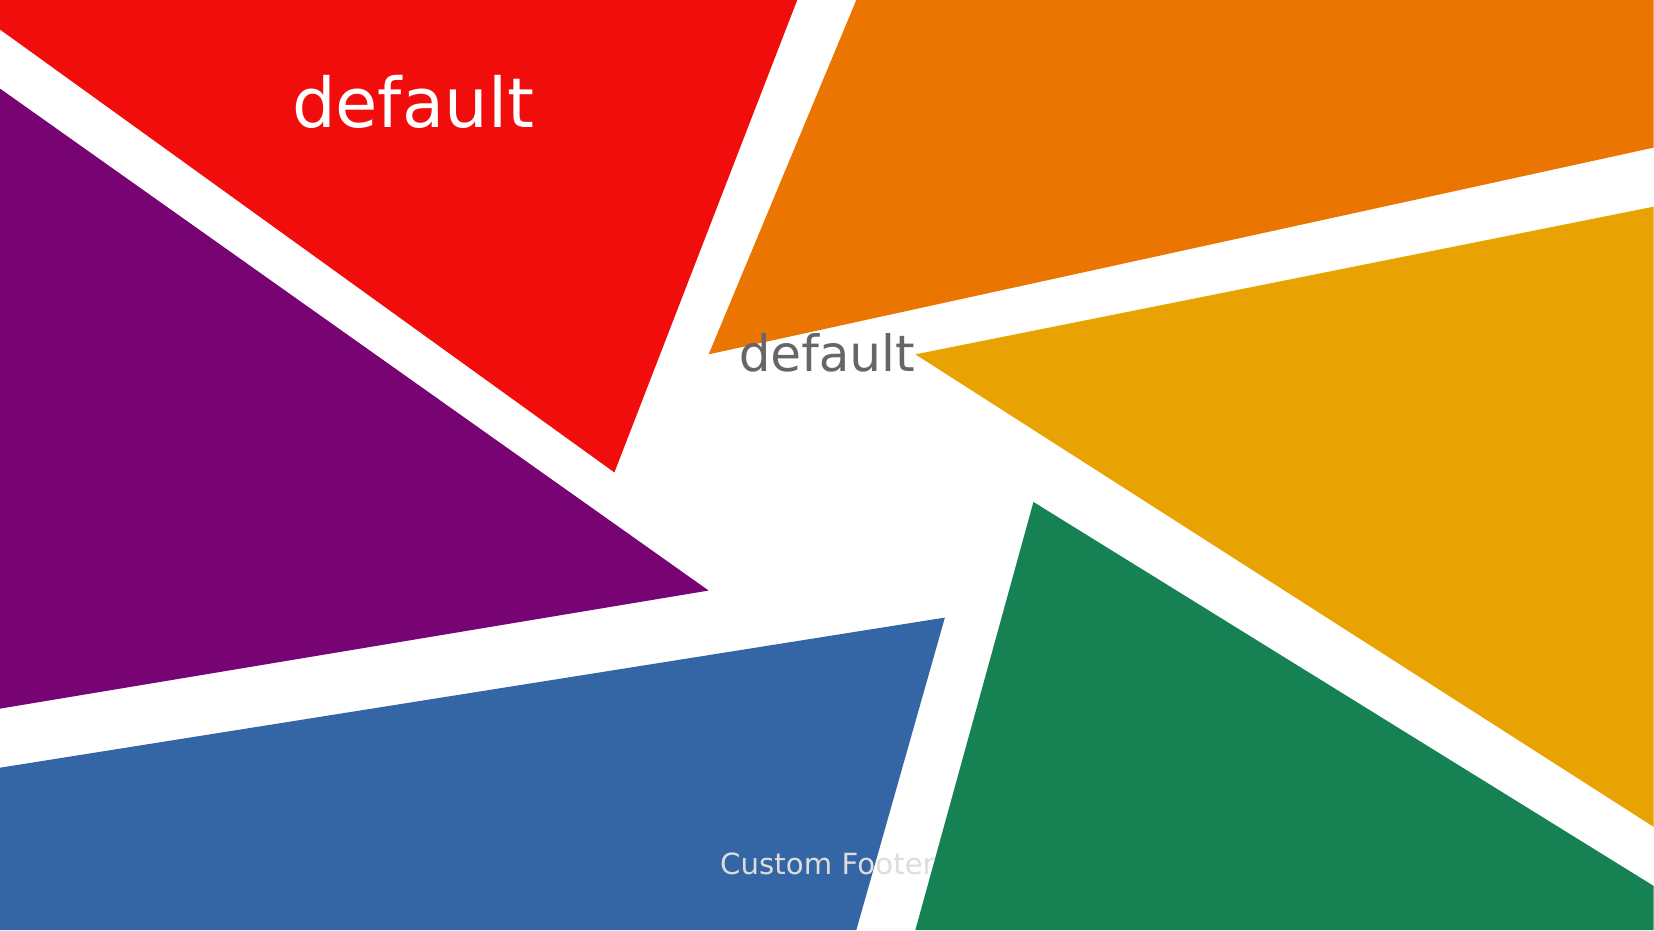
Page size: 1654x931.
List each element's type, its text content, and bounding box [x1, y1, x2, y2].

list default [620, 324, 1034, 621]
title default [88, 29, 739, 178]
